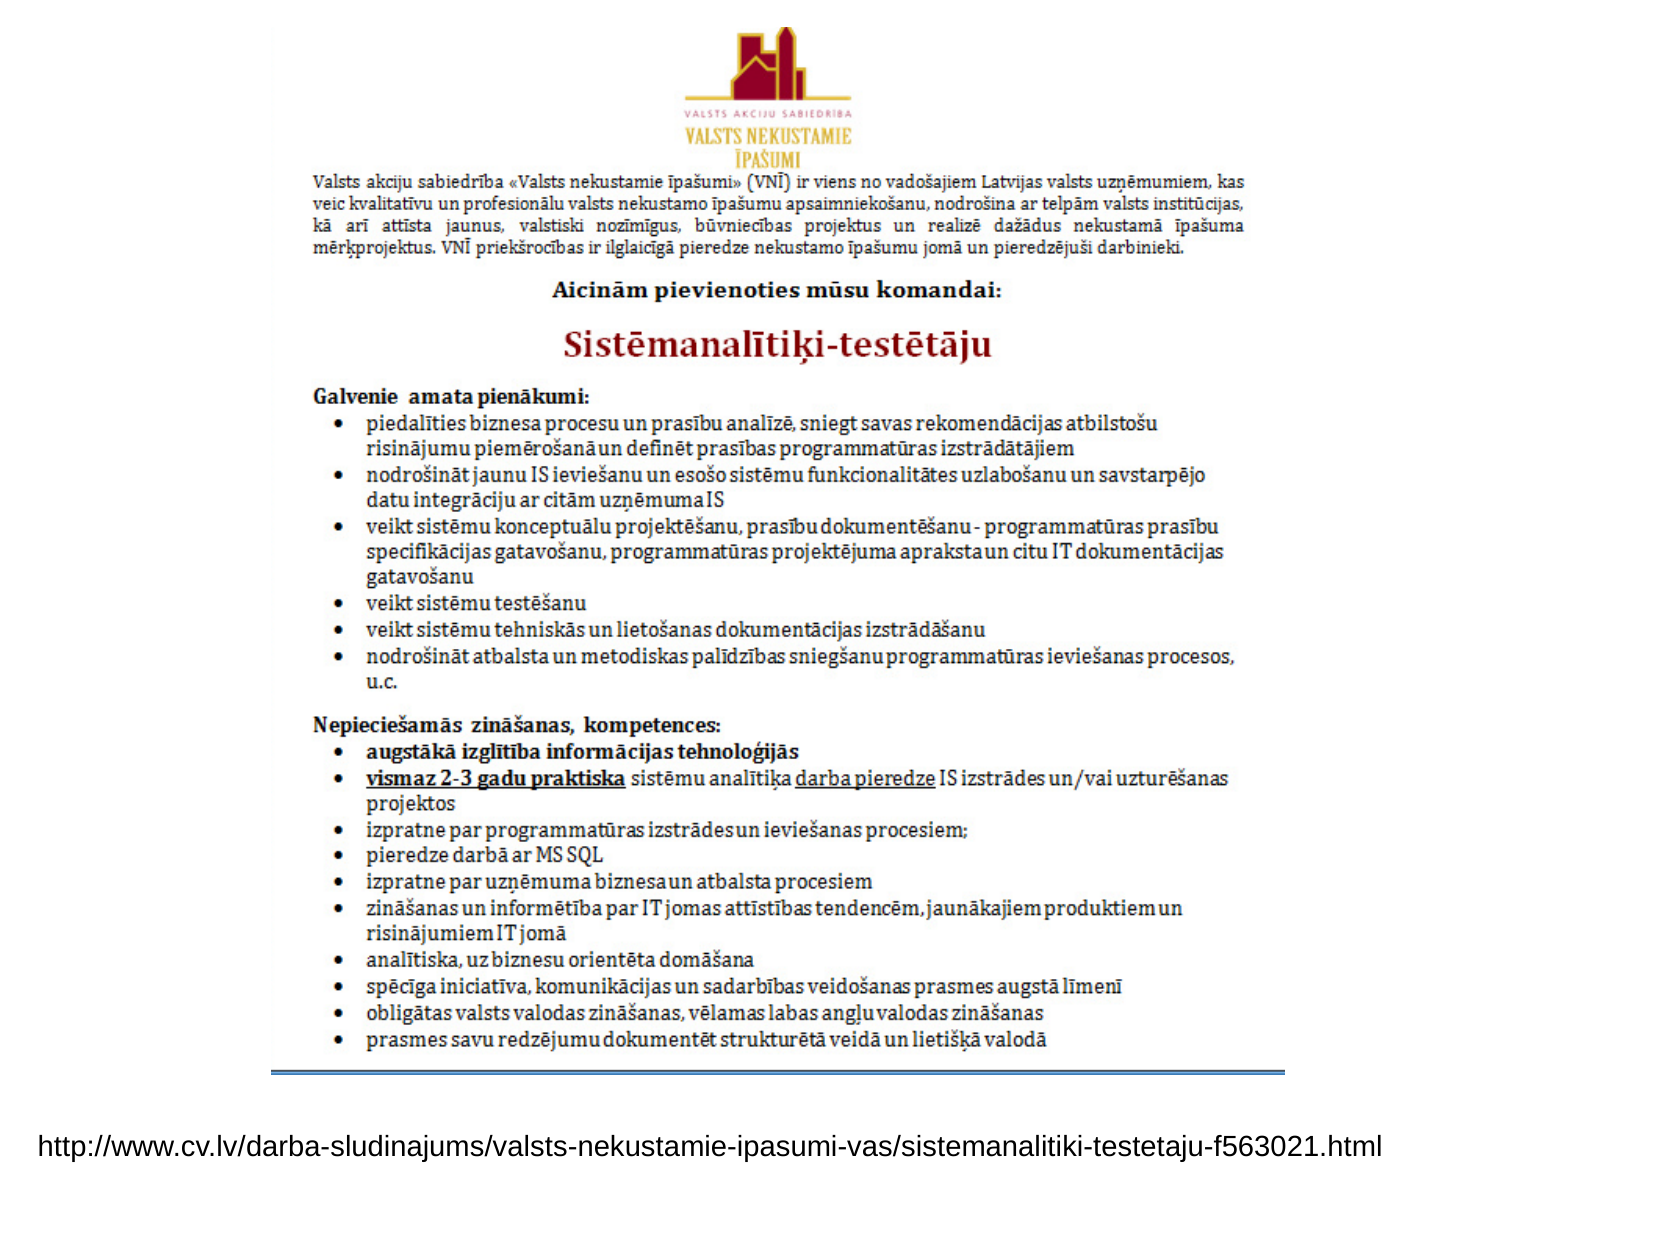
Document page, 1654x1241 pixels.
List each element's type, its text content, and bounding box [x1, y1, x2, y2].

text_box http://www.cv.lv/darba-sludinajums/valsts-nekustamie-ipasumi-vas/sistemanalitiki-testetaju-f563021.html [23, 1122, 1401, 1170]
picture [271, 27, 1285, 1075]
